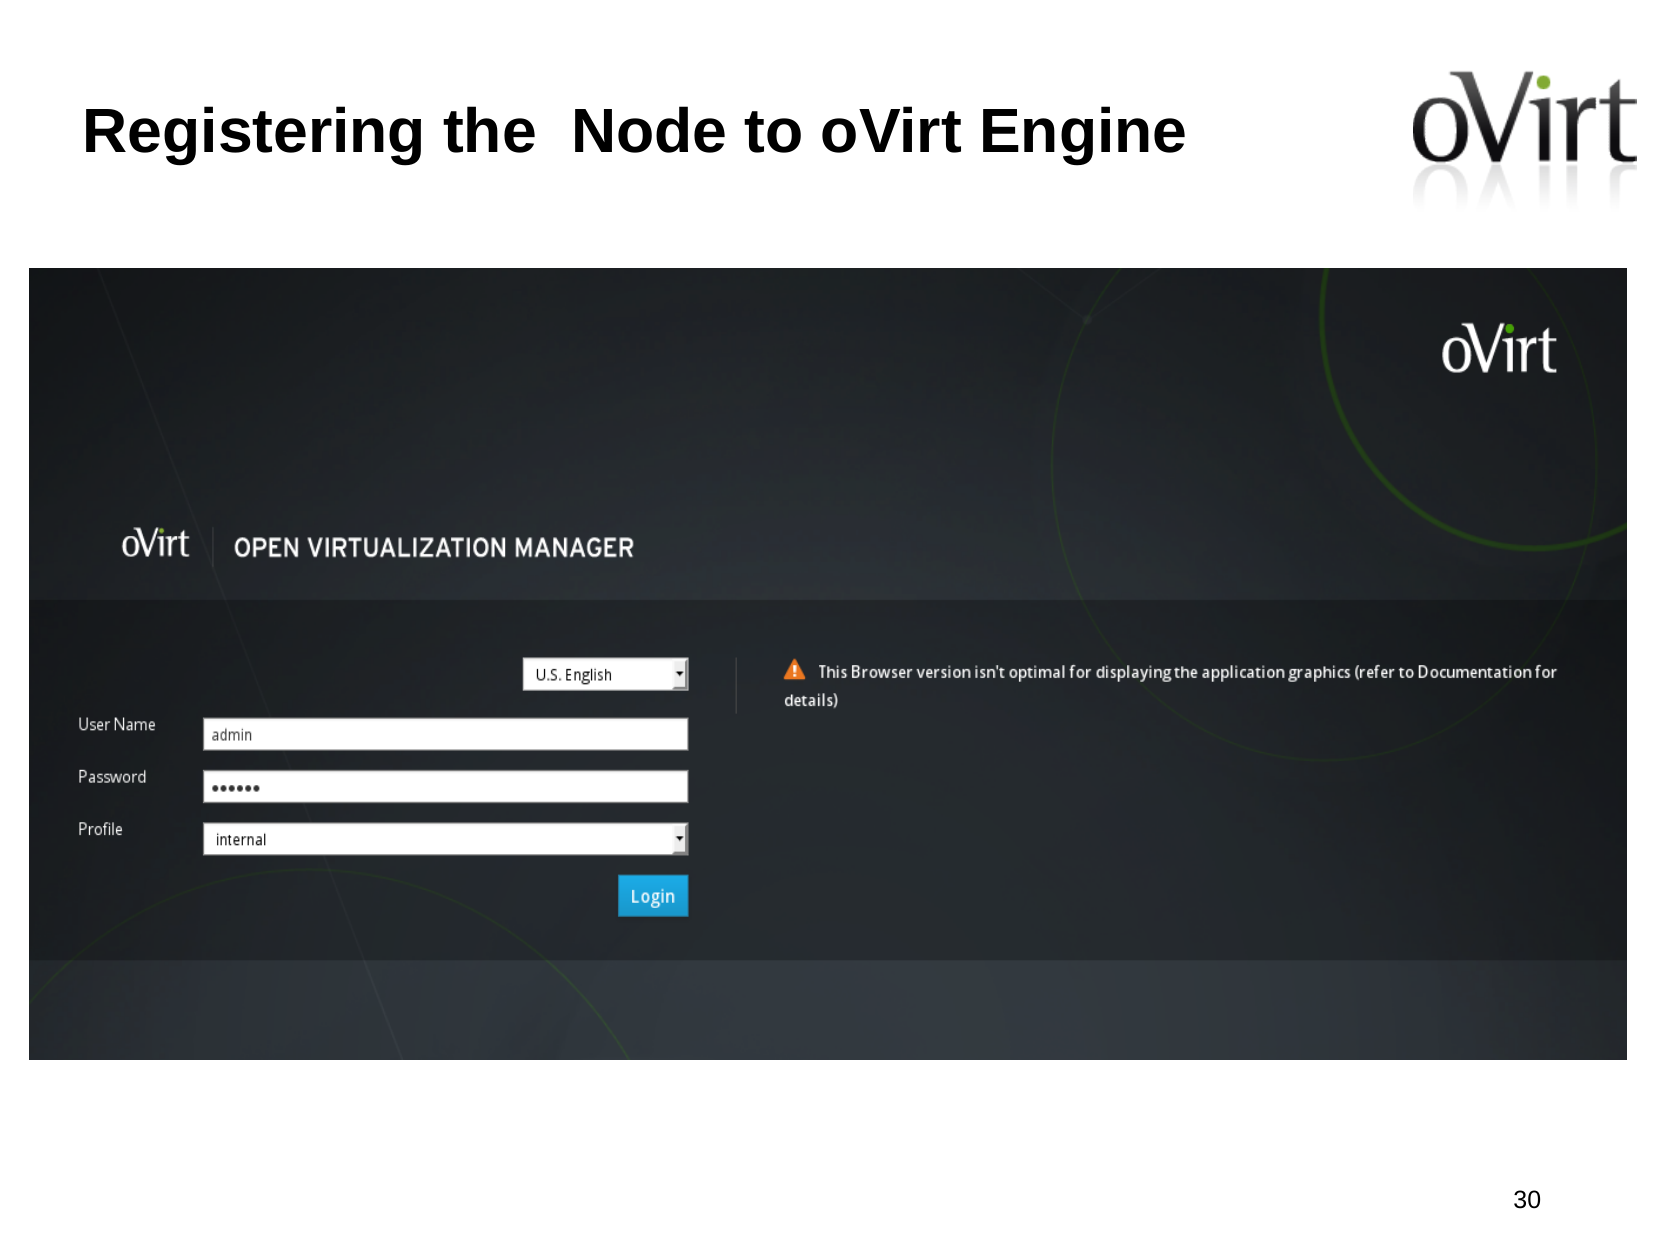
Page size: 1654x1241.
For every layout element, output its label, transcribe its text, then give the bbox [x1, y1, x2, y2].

picture [1413, 63, 1637, 212]
title Registering the Node to oVirt Engine [82, 37, 1378, 226]
picture [29, 268, 1627, 1060]
